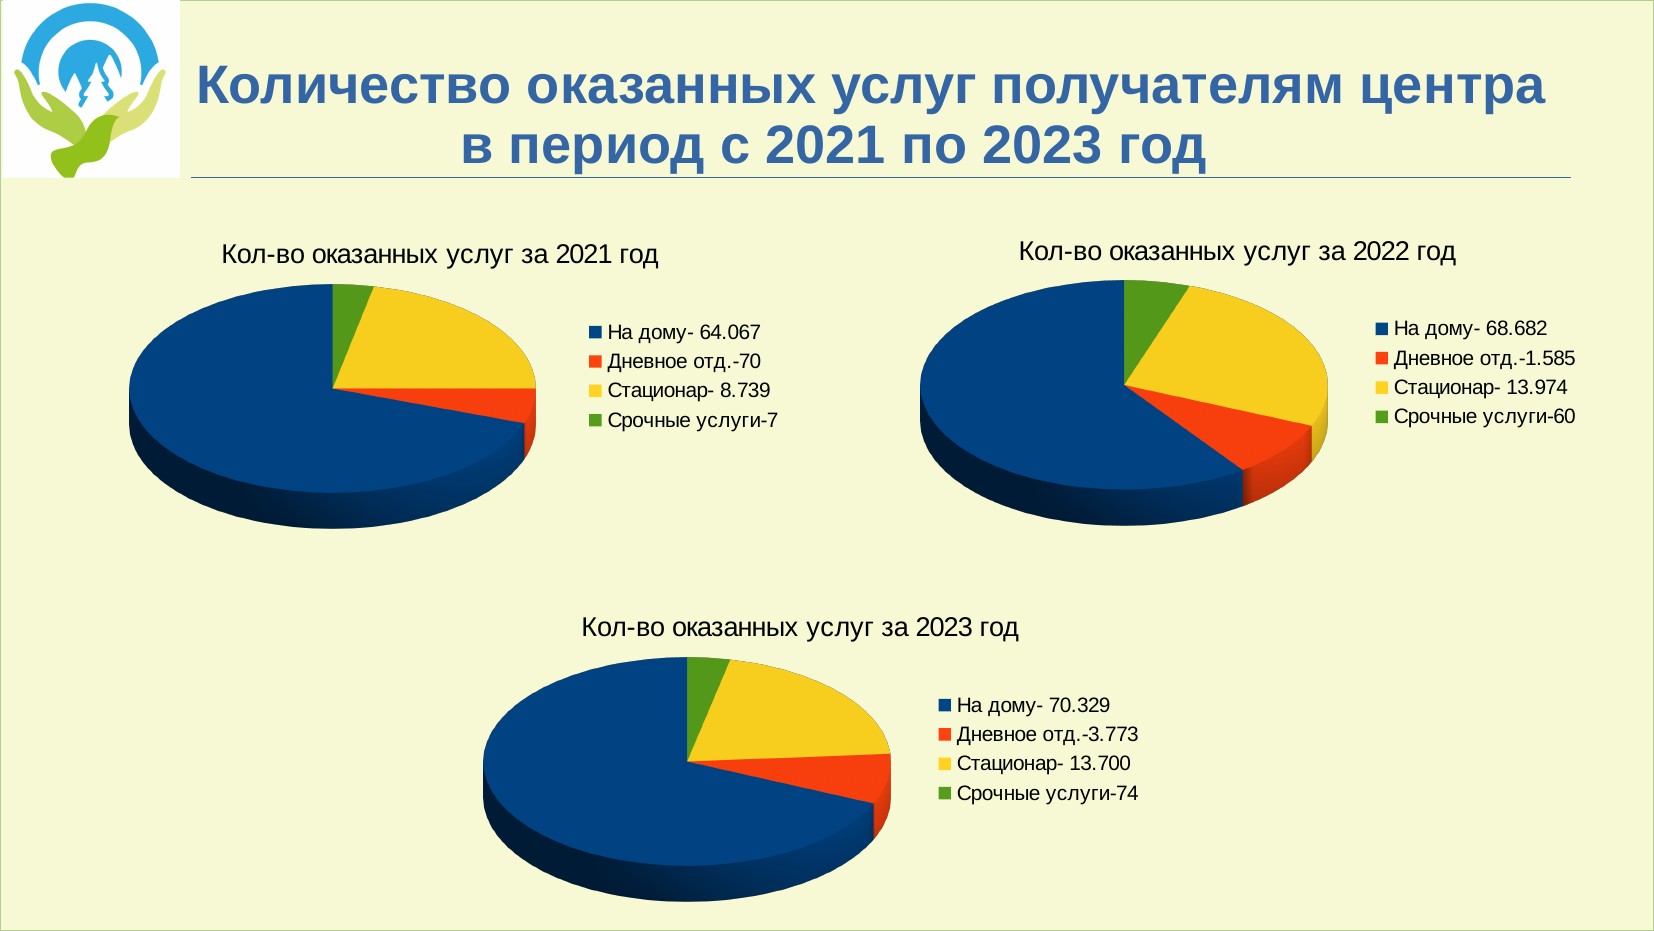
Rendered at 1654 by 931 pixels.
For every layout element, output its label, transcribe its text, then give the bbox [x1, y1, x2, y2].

chart [442, 590, 1158, 908]
chart [879, 214, 1595, 532]
picture [2, 0, 180, 178]
text_box [0, 0, 1654, 931]
chart [82, 217, 798, 535]
title Количество оказанных услуг получателям центра в период с 2021 по 2023 год [82, 37, 1571, 193]
